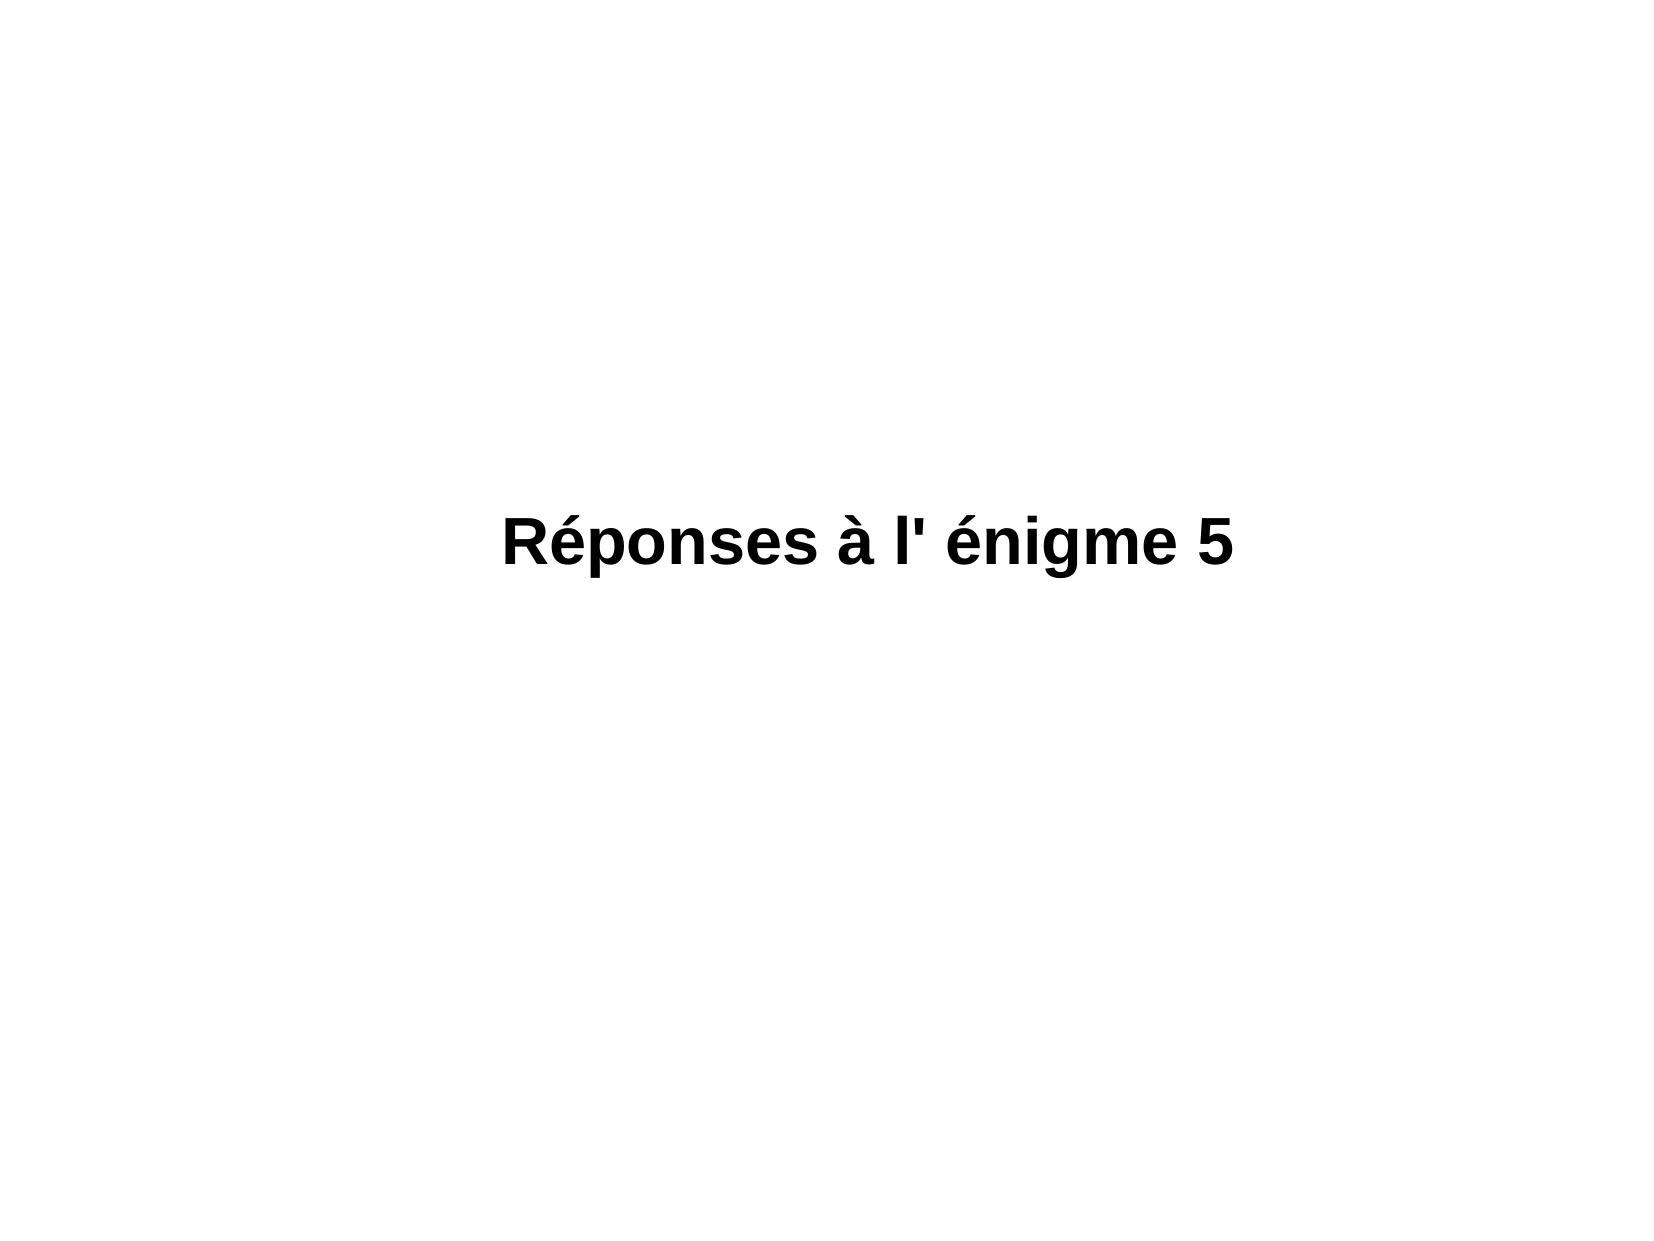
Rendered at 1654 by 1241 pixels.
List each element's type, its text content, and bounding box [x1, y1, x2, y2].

list Réponses à l' énigme 5 [88, 295, 1577, 1114]
